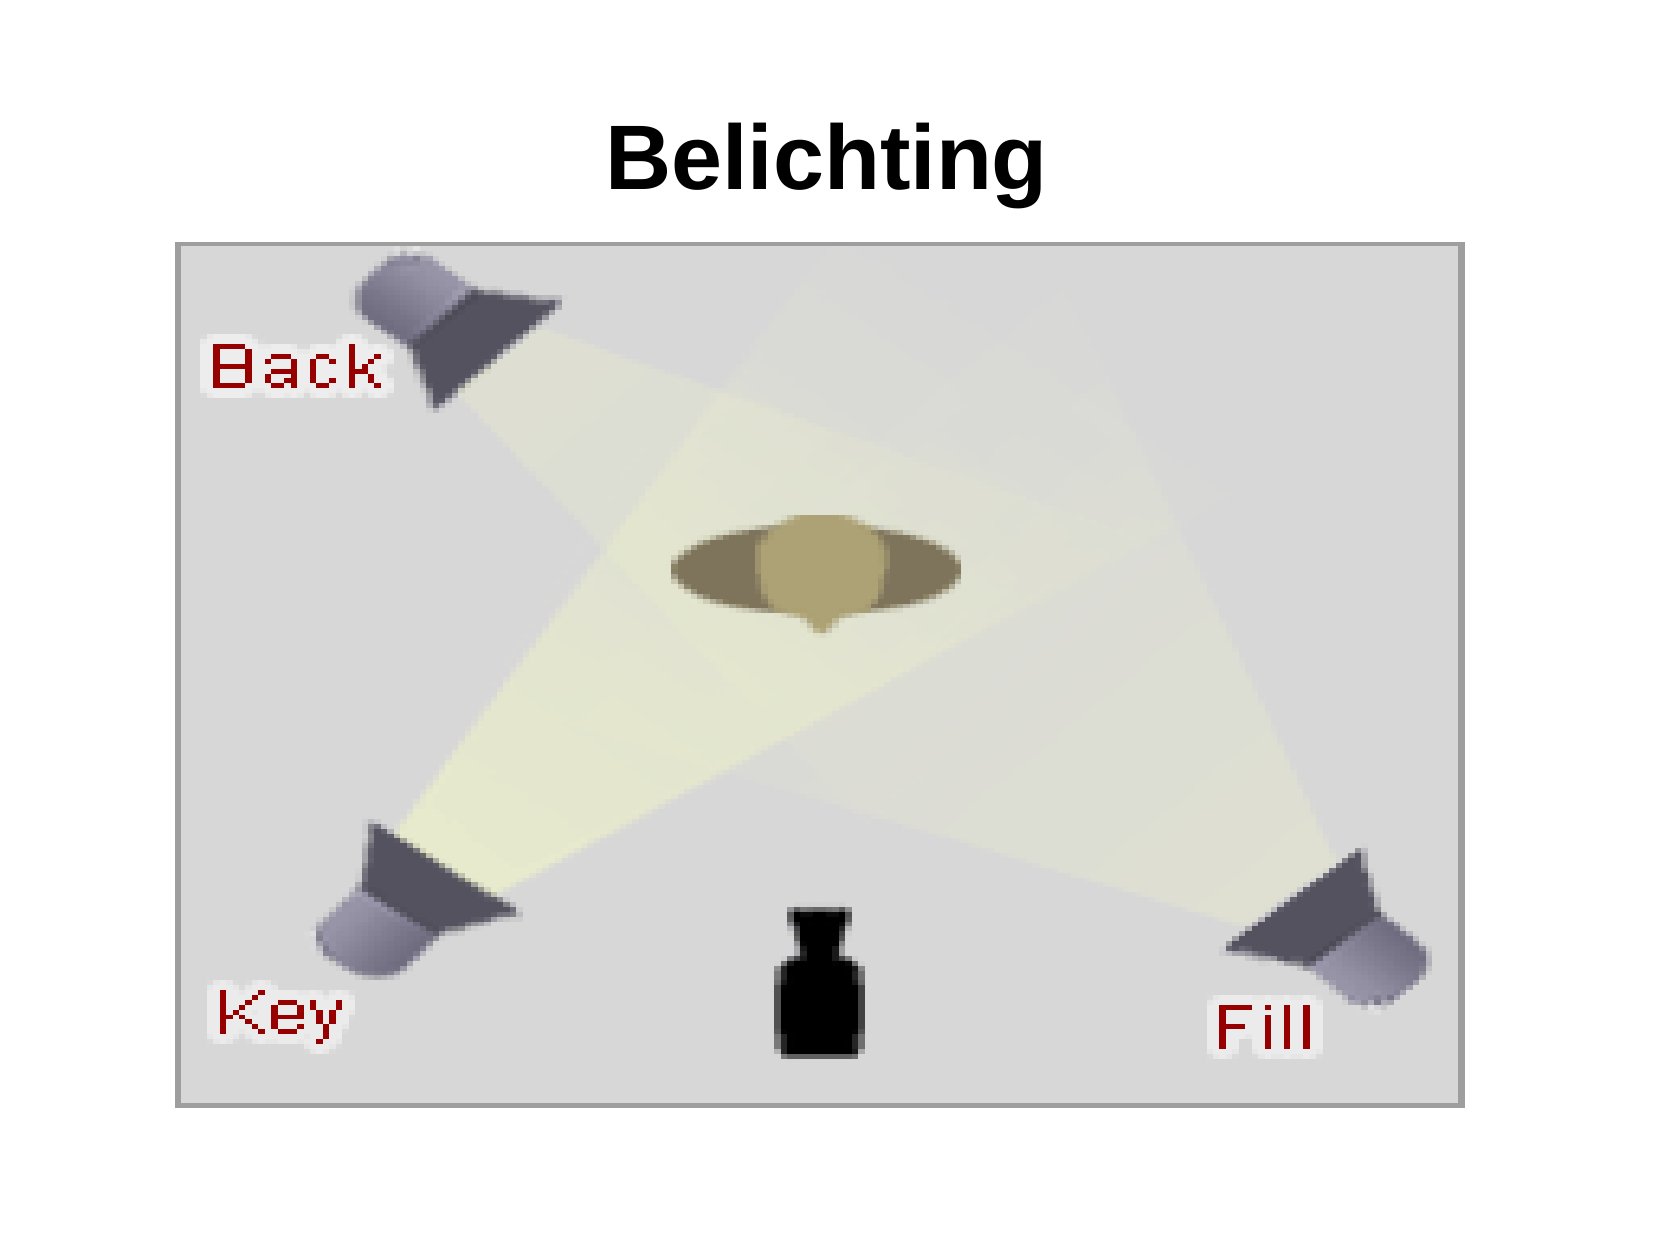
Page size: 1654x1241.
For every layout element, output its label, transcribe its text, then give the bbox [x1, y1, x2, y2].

picture [175, 242, 1465, 1108]
title Belichting [82, 49, 1571, 257]
